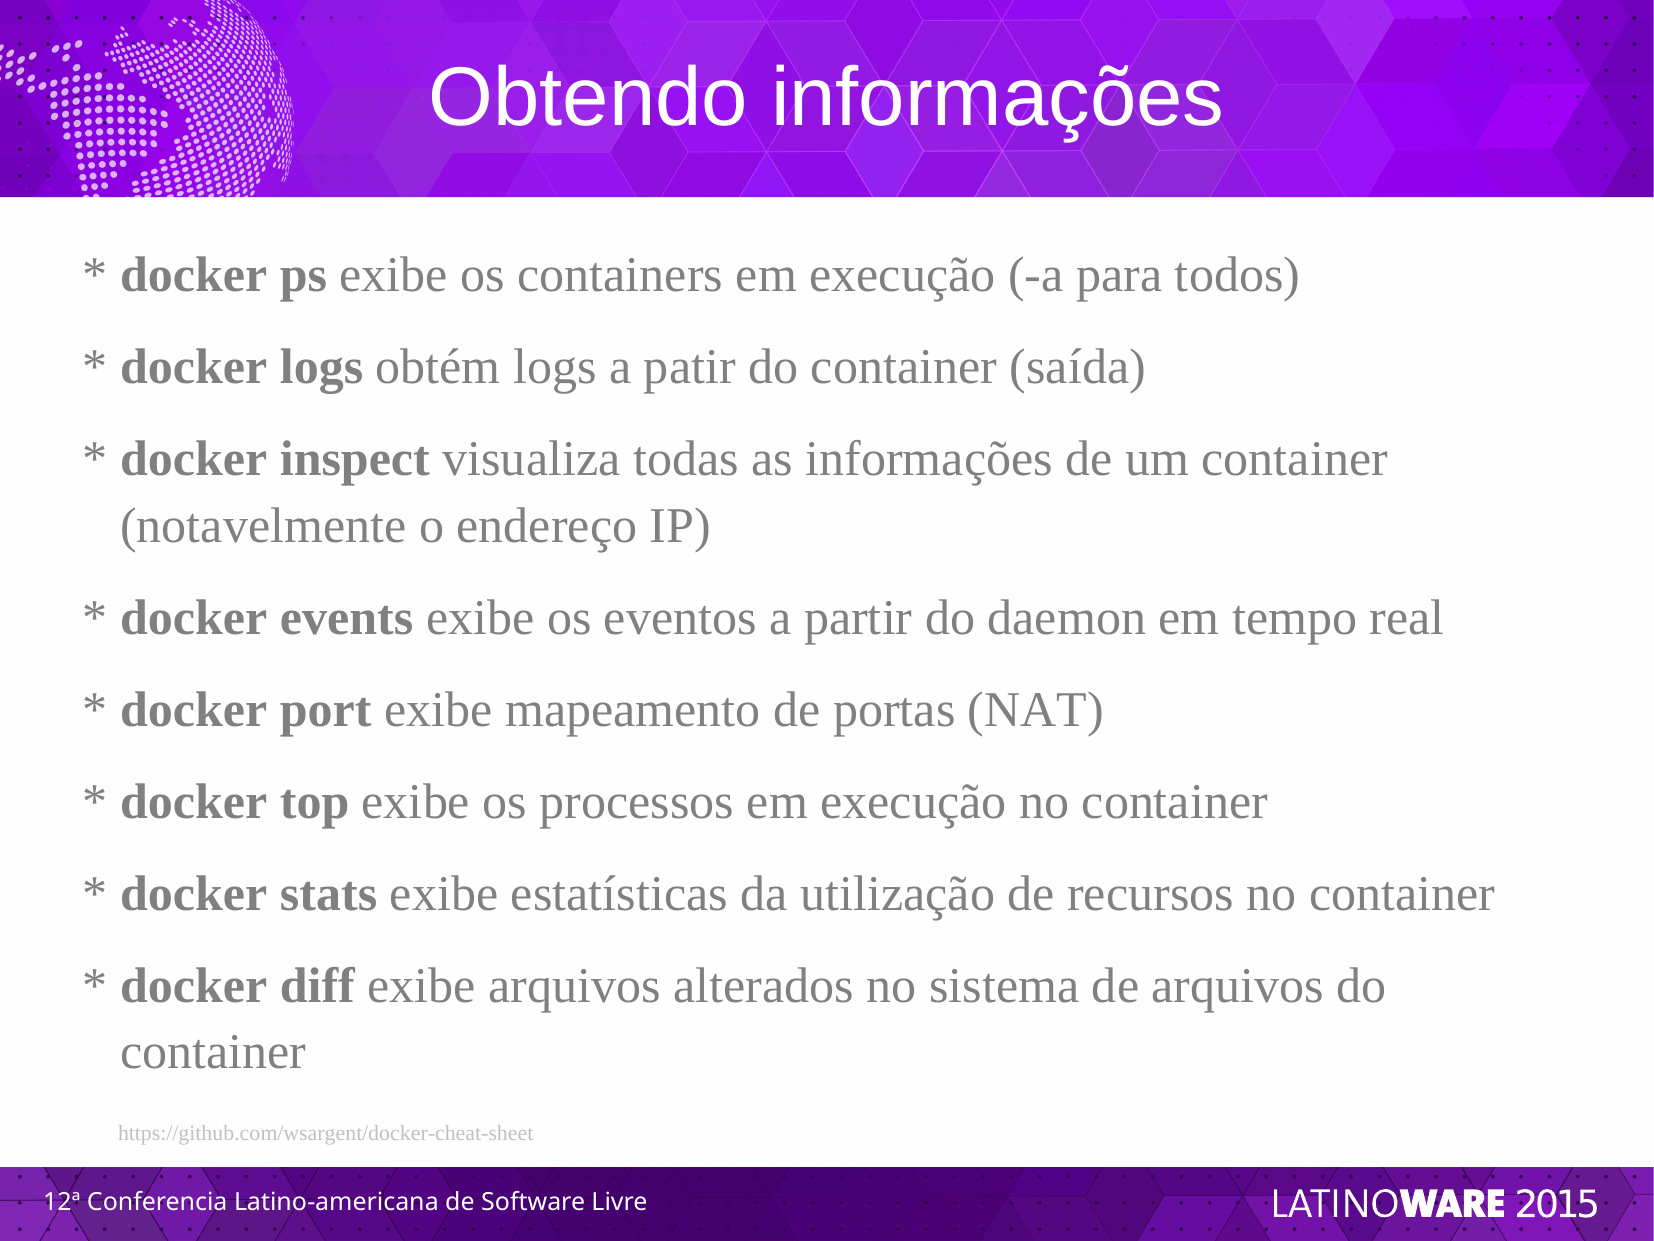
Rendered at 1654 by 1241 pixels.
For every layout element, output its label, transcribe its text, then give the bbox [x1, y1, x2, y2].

text_box 12ª Conferencia Latino-americana de Software Livre [28, 1176, 1127, 1234]
picture [0, 0, 1654, 1241]
text_box Obtendo informações [183, 43, 1471, 152]
text_box * docker ps exibe os containers em execução (-a para todos) * docker logs obtém logs a patir do container (saída) * docker inspect visualiza todas as informações de um container (notavelmente o endereço IP) * docker events exibe os eventos a partir do daemon em tempo real * docker port exibe mapeamento de portas (NAT) * docker top exibe os processos em execução no container * docker stats exibe estatísticas da utilização de recursos no container * docker diff exibe arquivos alterados no sistema de arquivos do container [82, 236, 1571, 1185]
